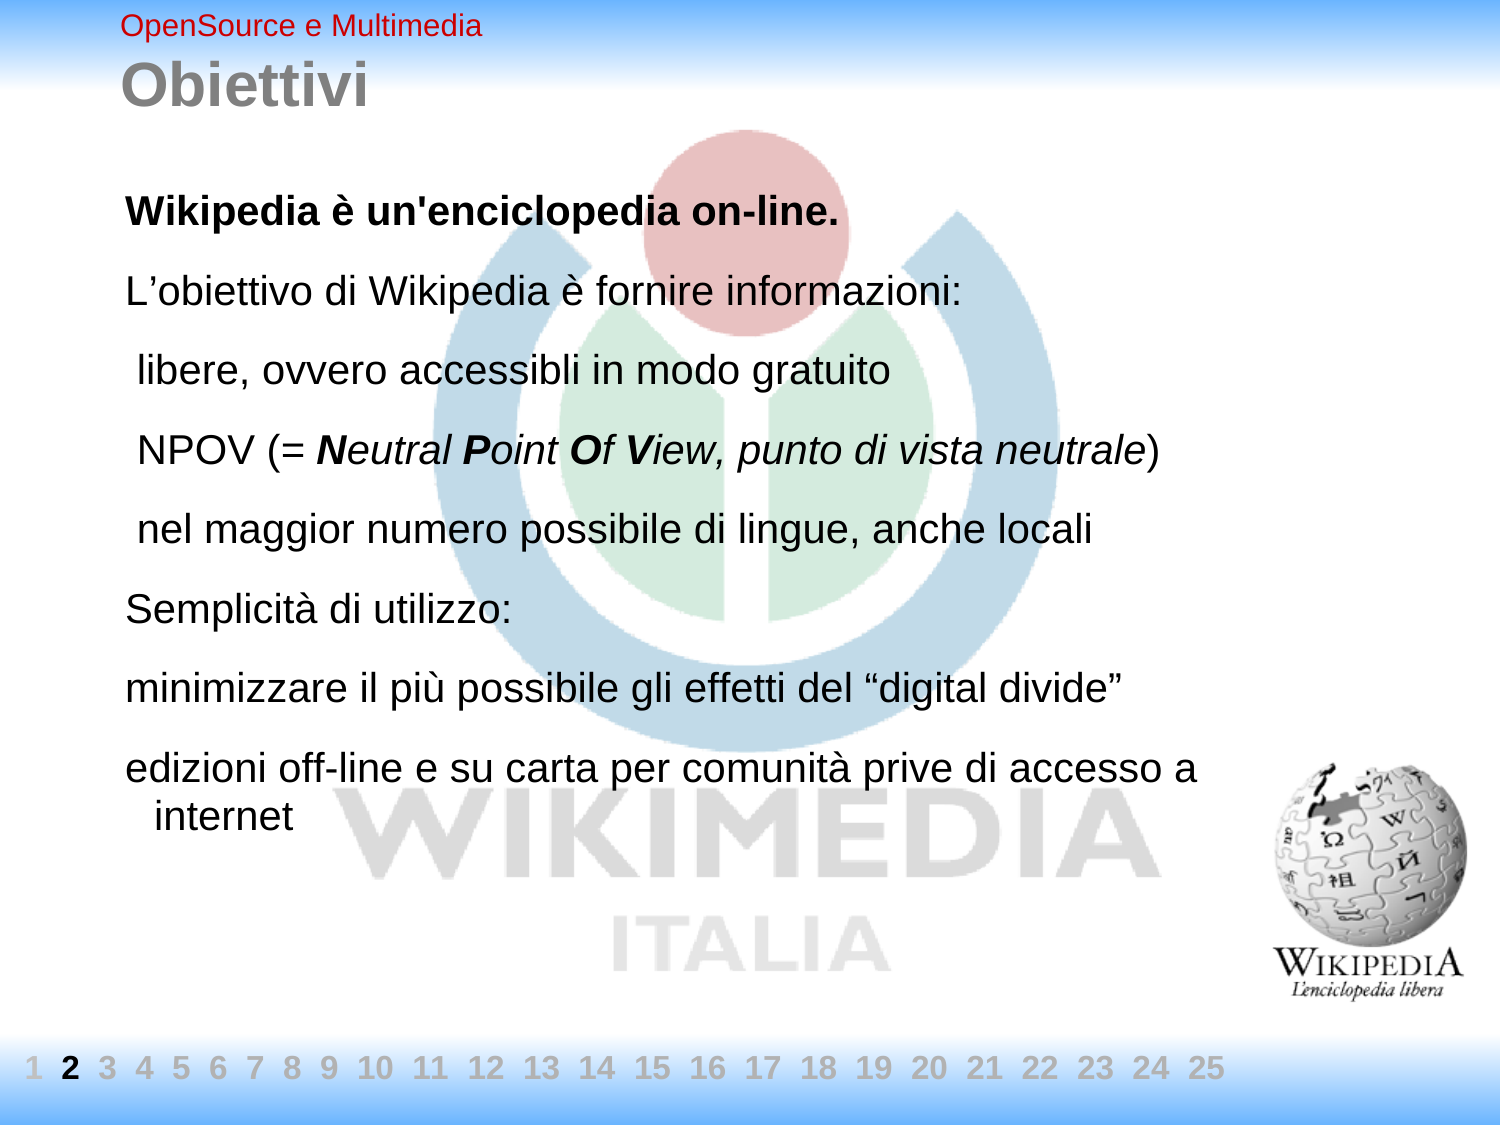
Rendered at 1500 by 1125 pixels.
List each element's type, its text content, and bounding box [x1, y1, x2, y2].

chart [1265, 761, 1477, 1004]
text_box Wikipedia è un'enciclopedia on-line. L’obiettivo di Wikipedia è fornire informazioni: libere, ovvero accessibli in modo gratuito NPOV (= Neutral Point Of View, punto di vista neutrale) nel maggior numero possibile di lingue, anche locali Semplicità di utilizzo: minimizzare il più possibile gli effetti del “digital divide” edizioni off-line e su carta per comunità prive di accesso a internet [110, 178, 1233, 927]
text_box Obiettivi [120, 50, 1479, 120]
text_box [0, 1034, 1500, 1125]
text_box [0, 0, 1500, 91]
picture [75, 91, 1426, 1034]
text_box OpenSource e Multimedia [120, 7, 1479, 43]
text_box 1 2 3 4 5 6 7 8 9 10 11 12 13 14 15 16 17 18 19 20 21 22 23 24 25 [24, 1049, 1267, 1087]
